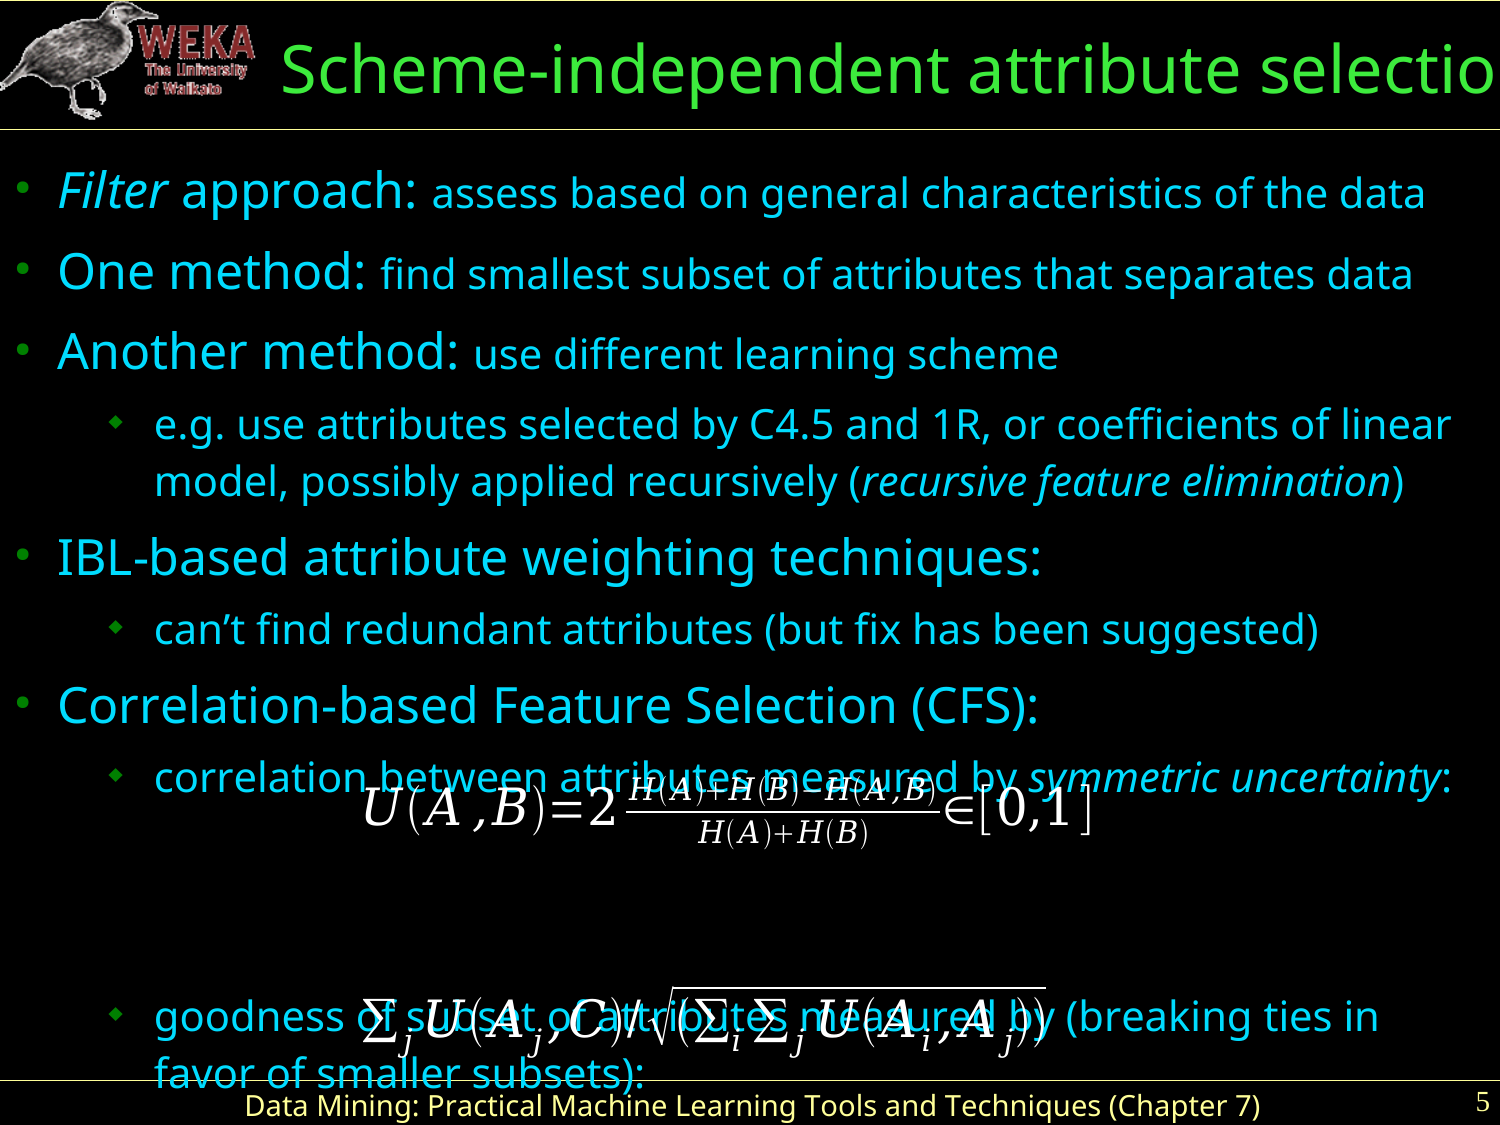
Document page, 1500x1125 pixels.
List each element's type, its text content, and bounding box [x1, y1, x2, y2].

chart [354, 984, 1054, 1059]
chart [354, 772, 1099, 851]
text_box Filter approach: assess based on general characteristics of the data One method: find smallest subset of attributes that separates data Another method: use different learning scheme e.g. use attributes selected by C4.5 and 1R, or coefficients of linear model, possibly applied recursively (recursive feature elimination) IBL-based attribute weighting techniques: can’t find redundant attributes (but fix has been suggested) Correlation-based Feature Selection (CFS): correlation between attributes measured by symmetric uncertainty: goodness of subset of attributes measured by (breaking ties in favor of smaller subsets): [0, 147, 1500, 959]
title Scheme-independent attribute selection [265, 0, 1500, 147]
picture [0, 1, 265, 129]
